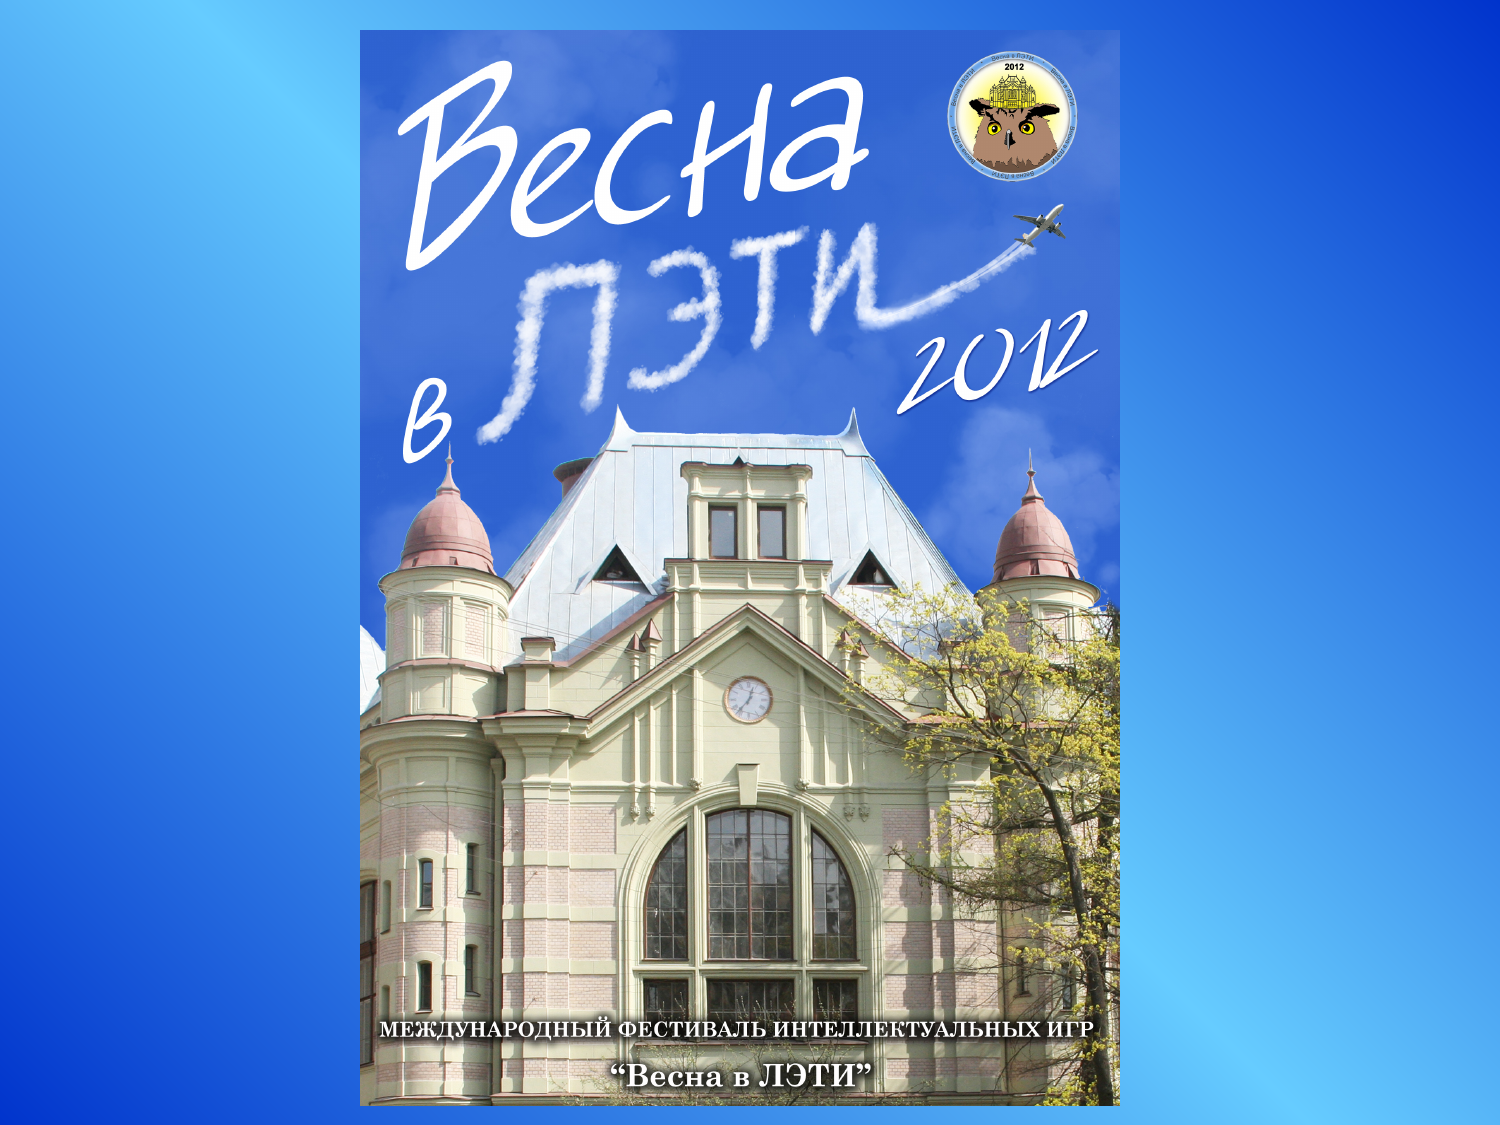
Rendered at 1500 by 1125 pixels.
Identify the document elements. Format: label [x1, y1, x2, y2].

picture [360, 30, 1120, 1106]
